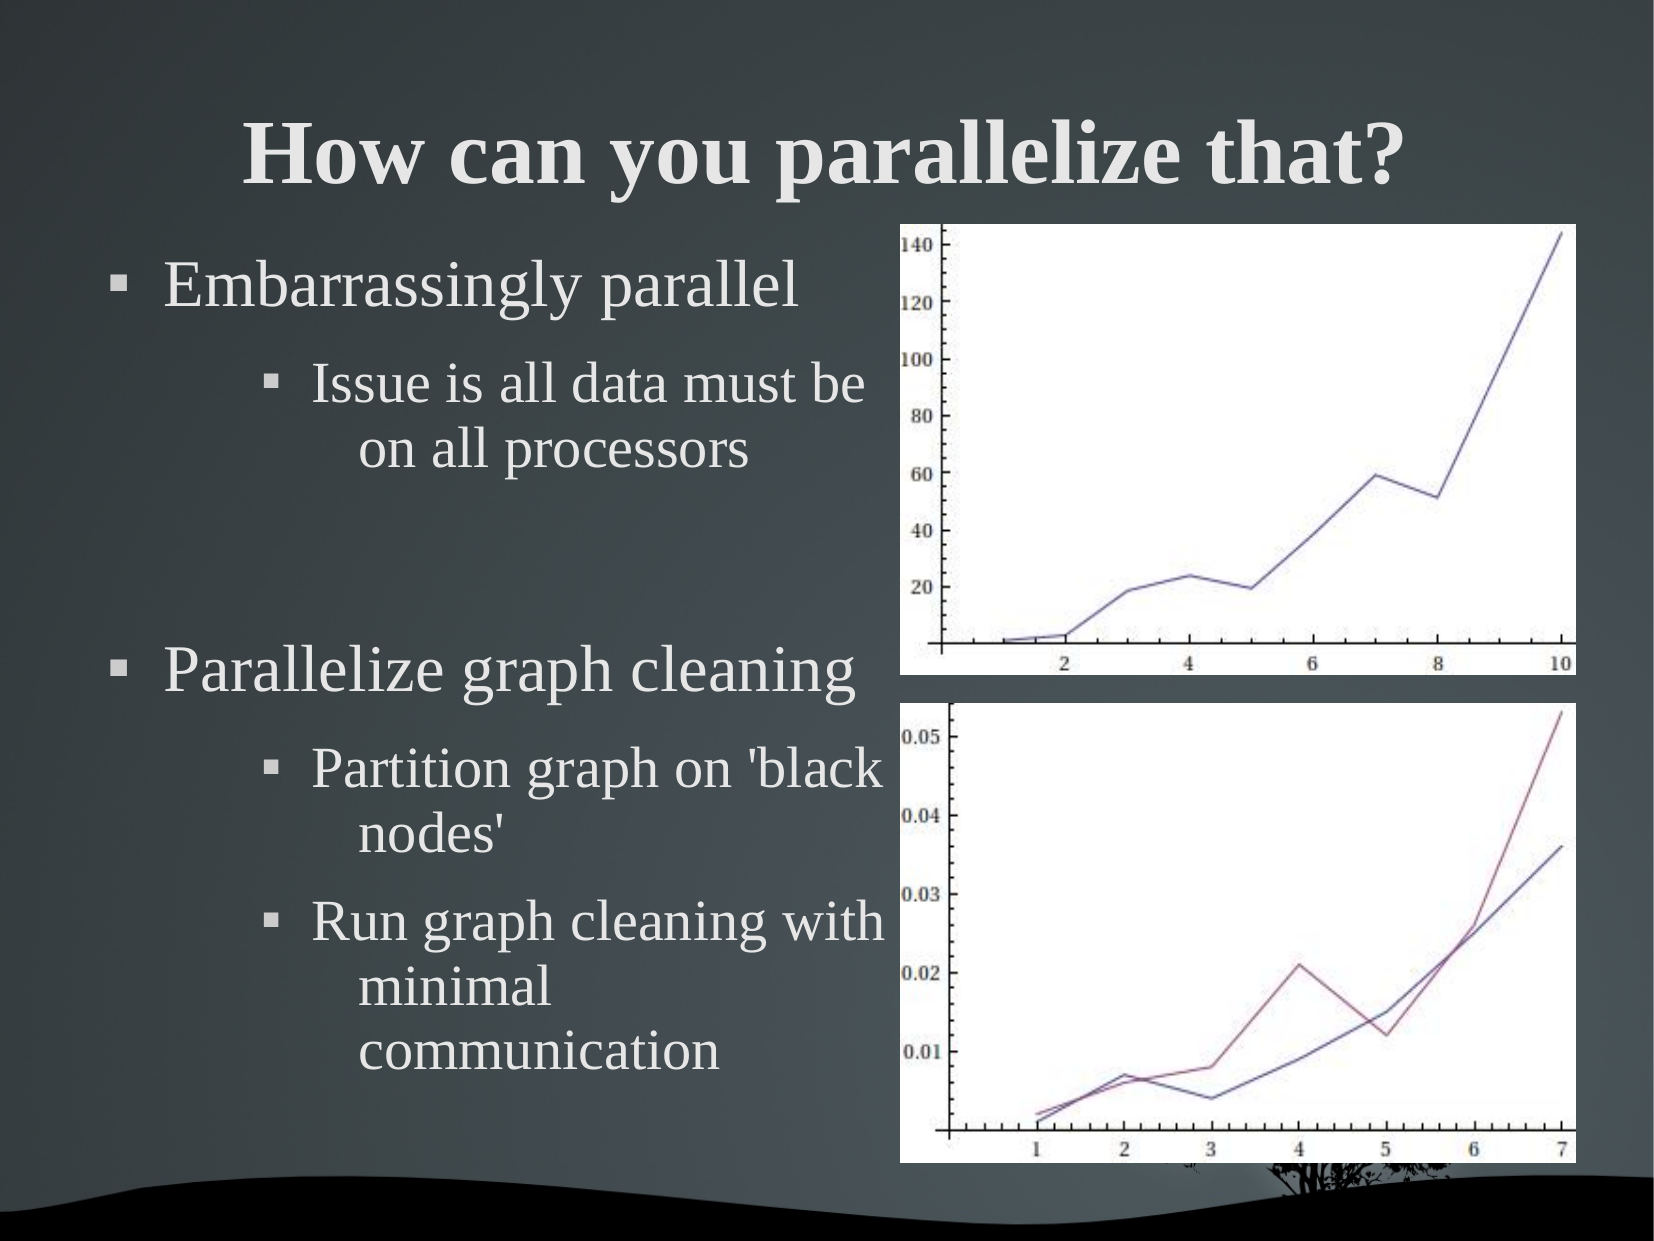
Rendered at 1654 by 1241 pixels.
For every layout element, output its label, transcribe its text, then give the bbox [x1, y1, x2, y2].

list Embarrassingly parallel Issue is all data must be on all processors Parallelize graph cleaning Partition graph on 'black nodes' Run graph cleaning with minimal communication [75, 246, 901, 1150]
title How can you parallelize that? [82, 49, 1571, 246]
picture [0, 0, 1654, 1241]
